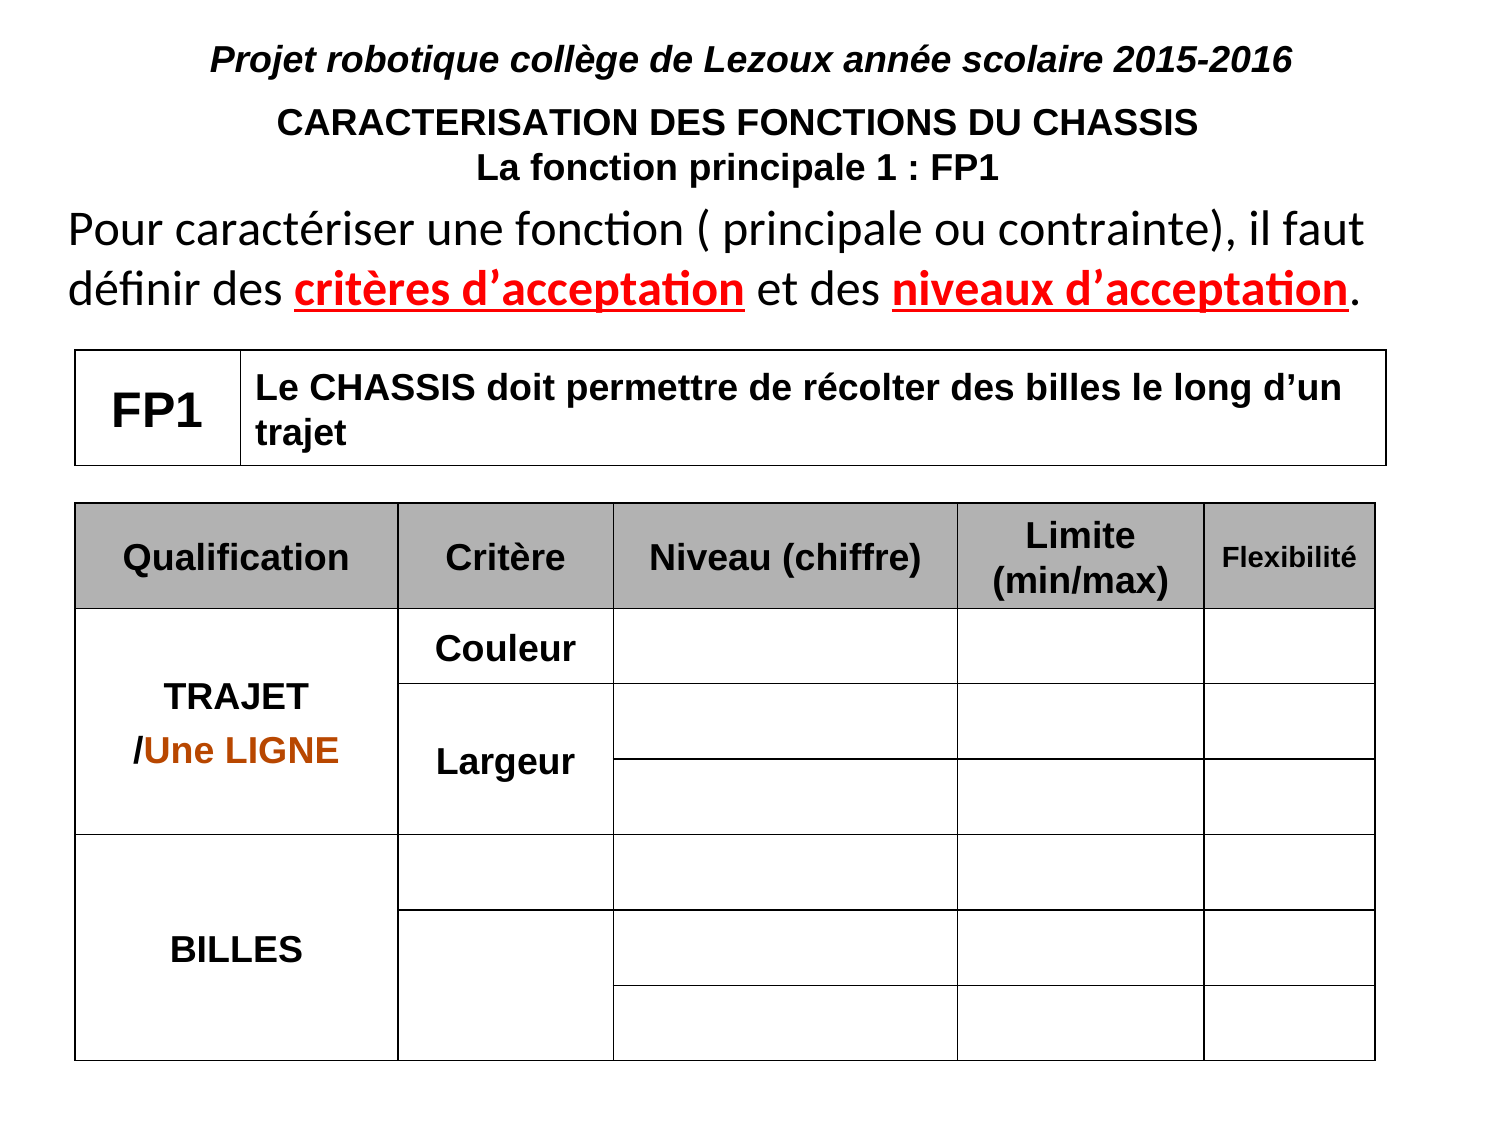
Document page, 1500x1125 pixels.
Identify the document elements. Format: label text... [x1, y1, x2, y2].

table_cell [1205, 835, 1374, 909]
table_cell [399, 911, 613, 1060]
table_cell [614, 609, 957, 683]
table_cell [958, 684, 1203, 758]
table_header Critère [399, 504, 613, 608]
table_cell [614, 684, 957, 758]
table_header Limite (min/max) [958, 504, 1203, 608]
table_cell [1205, 760, 1374, 834]
table_cell Largeur [399, 684, 613, 834]
table_cell [614, 911, 957, 985]
table_header Niveau (chiffre) [614, 504, 957, 608]
table_cell [1205, 684, 1374, 758]
table_cell [958, 986, 1203, 1060]
table_cell BILLES [76, 835, 397, 1060]
table_cell [1205, 911, 1374, 985]
table_cell [958, 911, 1203, 985]
table_cell [958, 609, 1203, 683]
table_cell [1205, 986, 1374, 1060]
table_header Qualification [76, 504, 397, 608]
table_cell [399, 835, 613, 909]
table_cell Couleur [399, 609, 613, 683]
text_box Pour caractériser une fonction ( principale ou contrainte), il faut définir des critères d’acceptation et des niveaux d’acceptation. [53, 187, 1500, 323]
text_box Projet robotique collège de Lezoux année scolaire 2015-2016 [162, 24, 1341, 90]
title CARACTERISATION DES FONCTIONS DU CHASSIS La fonction principale 1 : FP1 [100, 90, 1376, 187]
table_header FP1 [76, 351, 240, 465]
table_cell [614, 835, 957, 909]
table_cell [958, 835, 1203, 909]
table_cell [614, 986, 957, 1060]
table_header Le CHASSIS doit permettre de récolter des billes le long d’un trajet [241, 351, 1385, 465]
table_cell [1205, 609, 1374, 683]
table_cell [614, 760, 957, 834]
table_cell [958, 760, 1203, 834]
table_header Flexibilité [1205, 504, 1374, 608]
table_cell TRAJET /Une LIGNE [76, 609, 397, 834]
